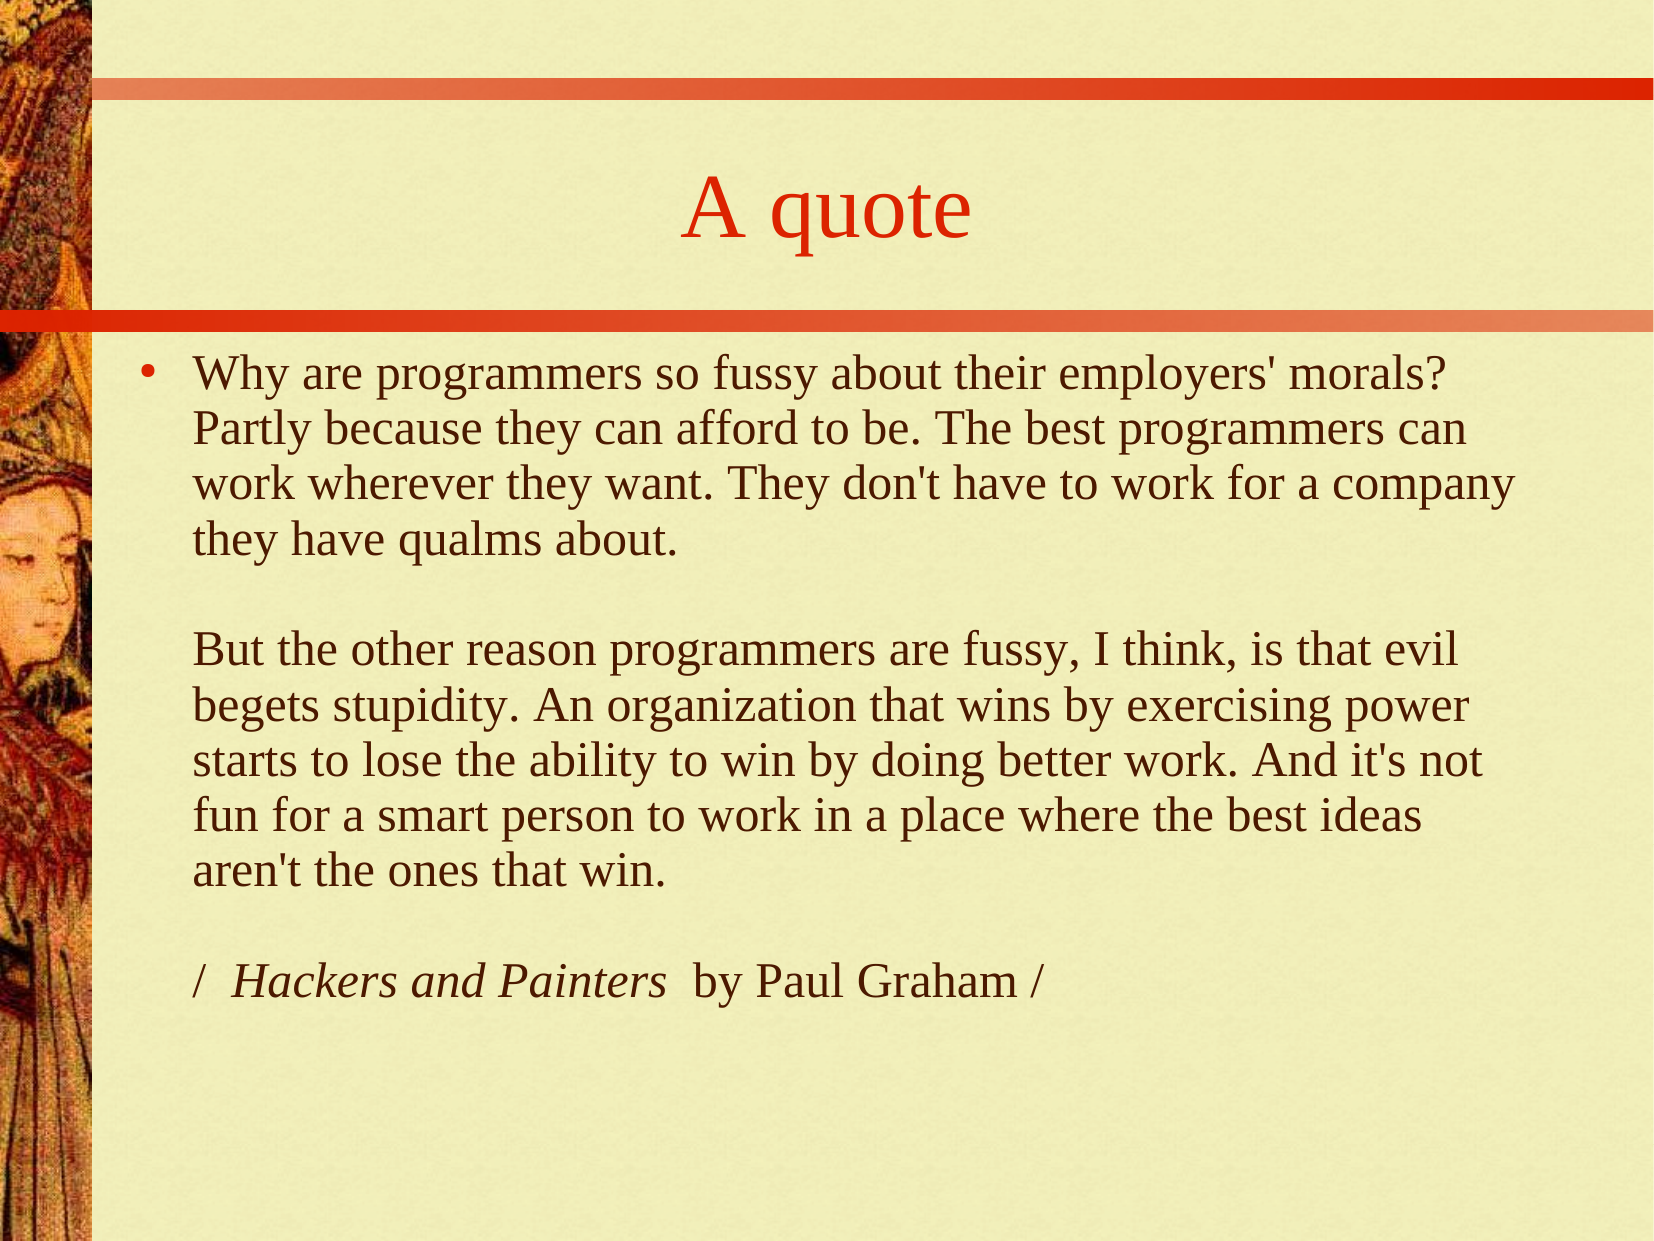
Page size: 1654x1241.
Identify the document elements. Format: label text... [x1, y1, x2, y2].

picture [0, 332, 1654, 1241]
title A quote [121, 102, 1534, 311]
list Why are programmers so fussy about their employers' morals? Partly because they can afford to be. The best programmers can work wherever they want. They don't have to work for a company they have qualms about. But the other reason programmers are fussy, I think, is that evil begets stupidity. An organization that wins by exercising power starts to lose the ability to win by doing better work. And it's not fun for a smart person to work in a place where the best ideas aren't the ones that win. / Hackers and Painters by Paul Graham / [121, 344, 1534, 1127]
picture [0, 0, 1654, 310]
